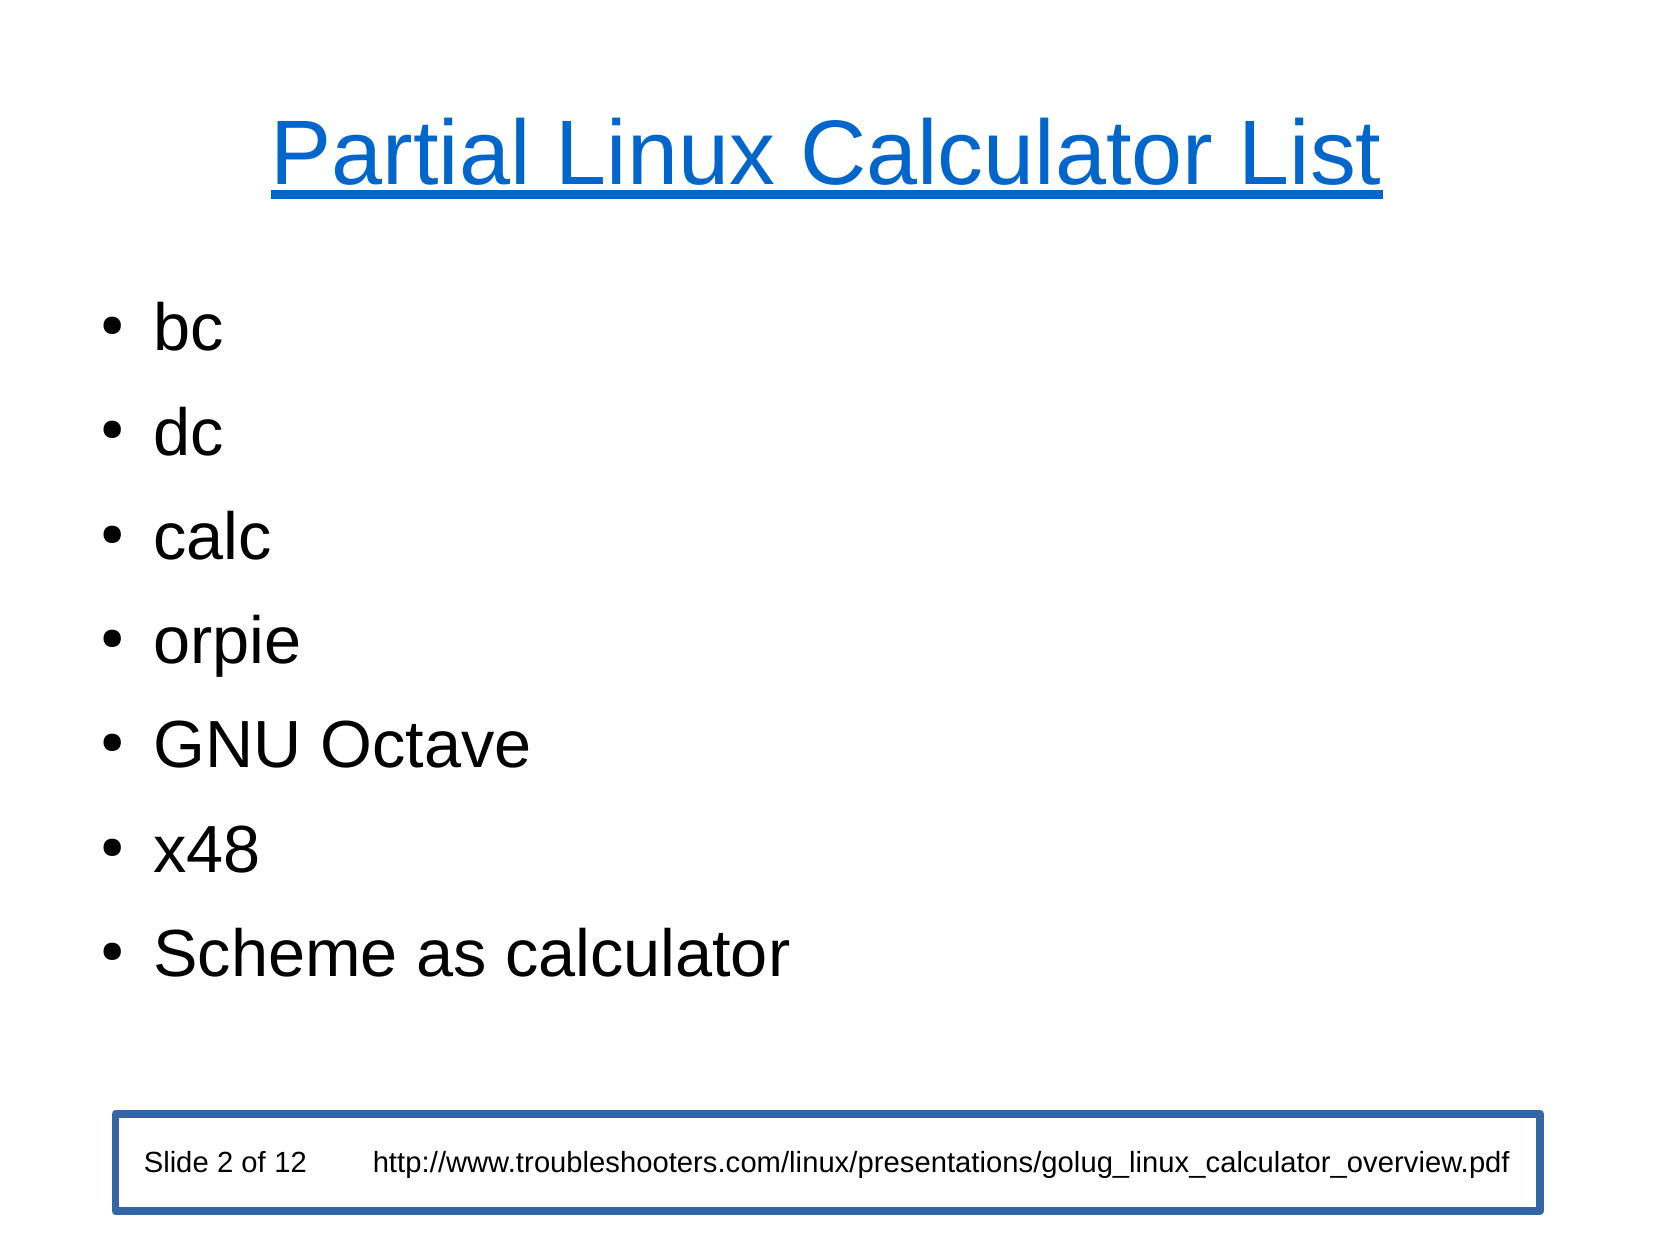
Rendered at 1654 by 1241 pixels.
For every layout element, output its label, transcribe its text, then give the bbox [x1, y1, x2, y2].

text_box Slide <number> of 12 http://www.troubleshooters.com/linux/presentations/golug_linux_calculator_overview.pdf [115, 1113, 1541, 1212]
list bc dc calc orpie GNU Octave x48 Scheme as calculator [82, 290, 1571, 1010]
title Partial Linux Calculator List [82, 49, 1571, 257]
